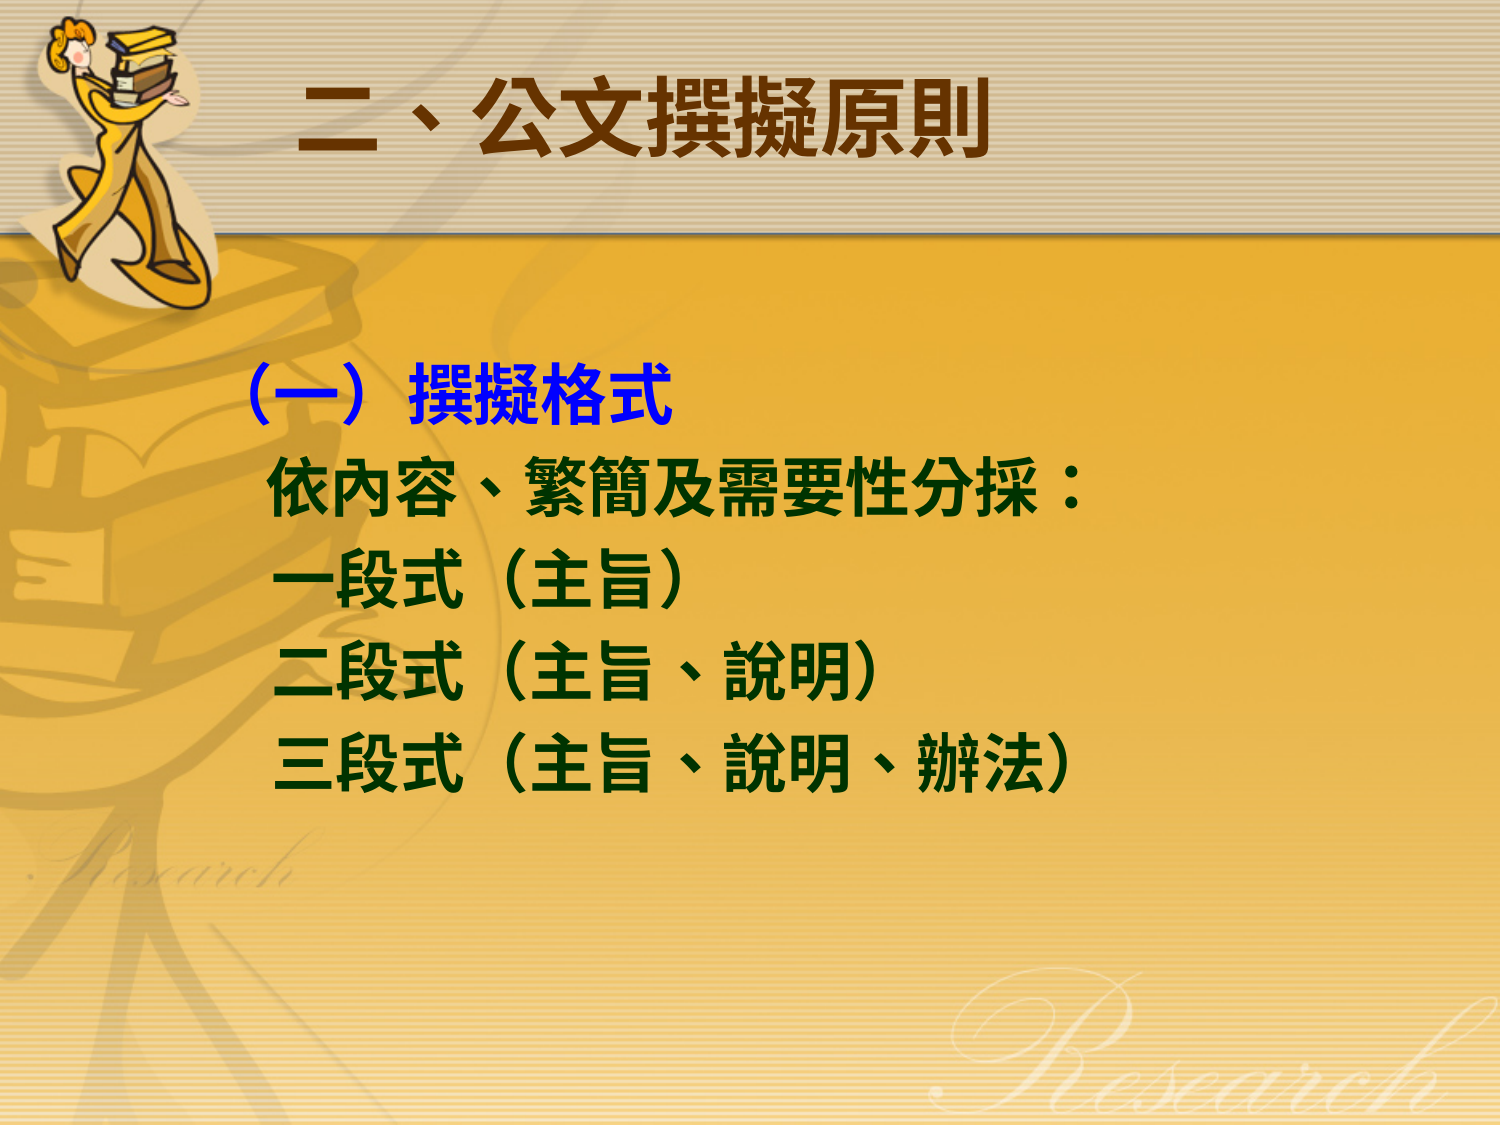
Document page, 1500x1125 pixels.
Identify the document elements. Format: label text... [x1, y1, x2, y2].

list （一）撰擬格式 依內容、繁簡及需要性分採： 一段式（主旨） 二段式（主旨、說明） 三段式（主旨、說明、辦法） [135, 345, 1500, 1125]
title 二、公文撰擬原則 [279, 52, 1312, 176]
